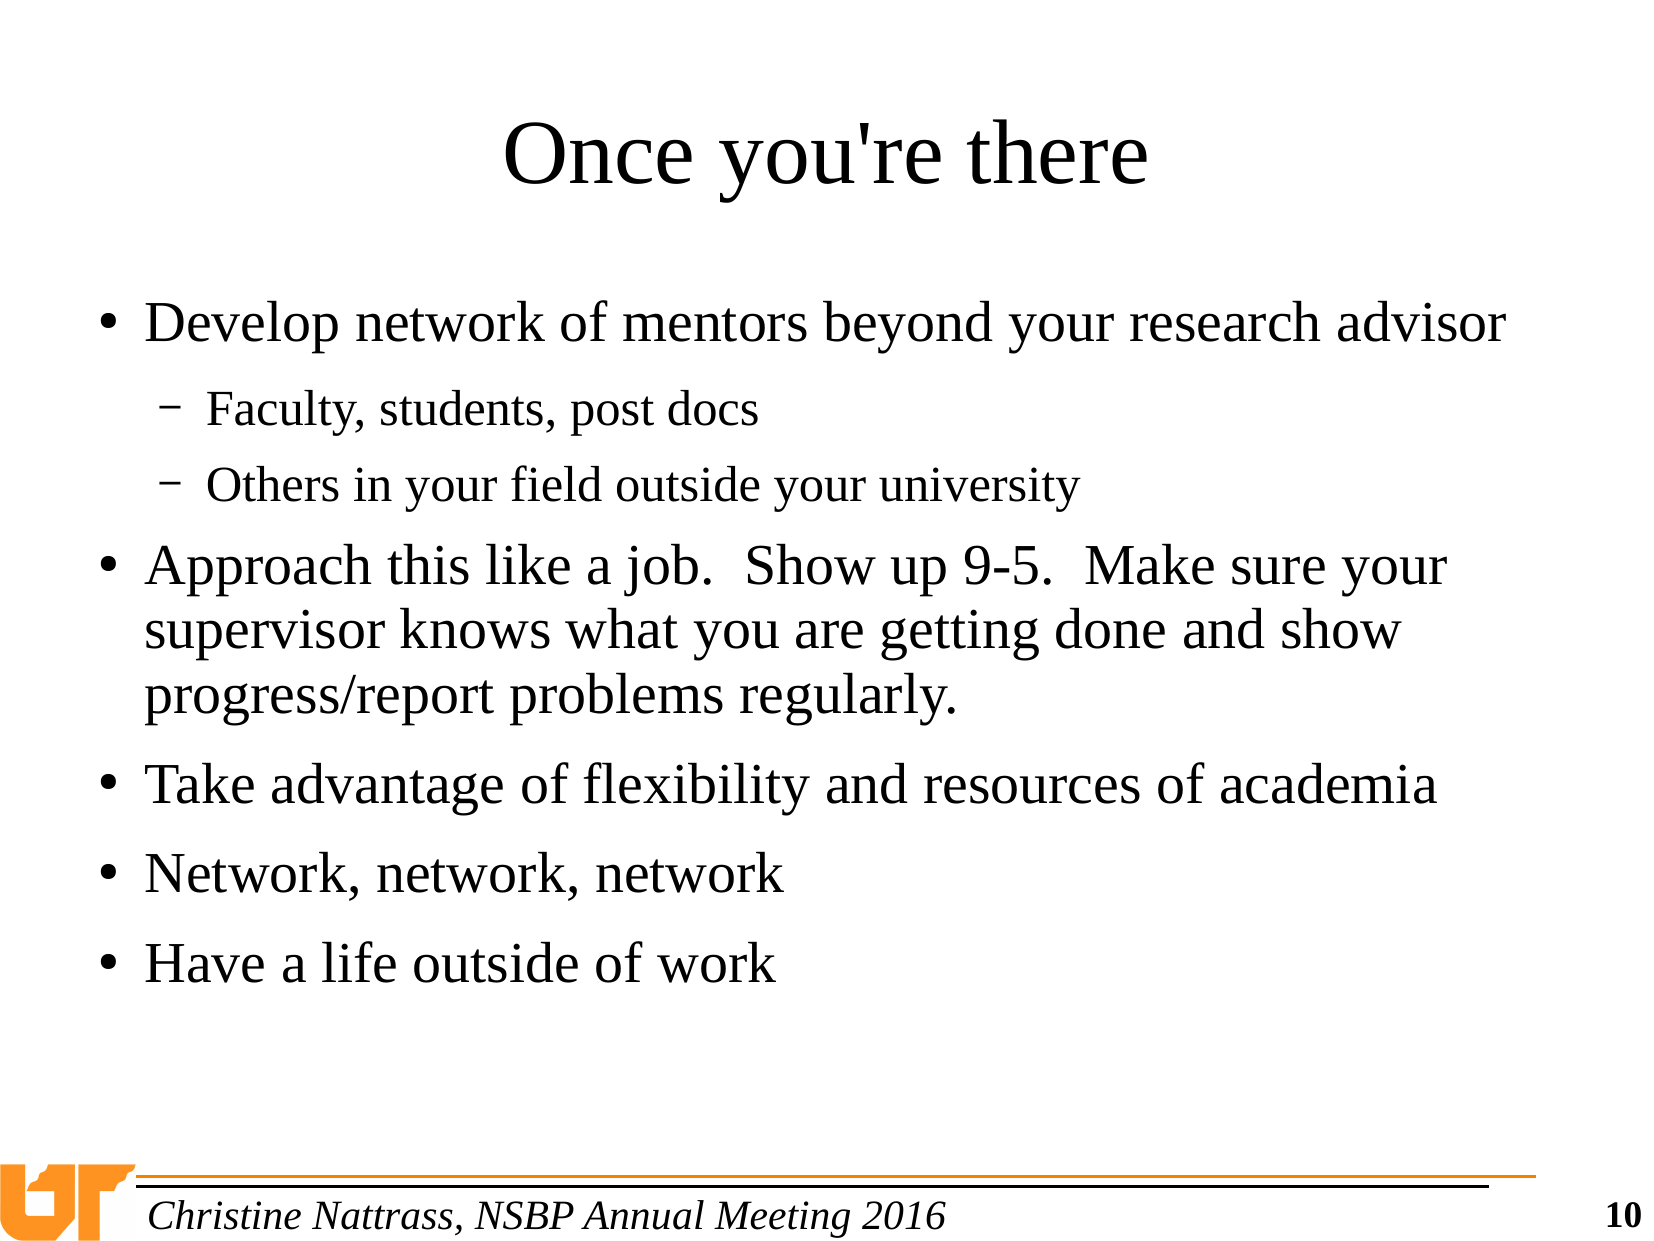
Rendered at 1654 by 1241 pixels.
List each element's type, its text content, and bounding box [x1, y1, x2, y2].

picture [0, 1164, 136, 1241]
list Develop network of mentors beyond your research advisor Faculty, students, post docs Others in your field outside your university Approach this like a job. Show up 9-5. Make sure your supervisor knows what you are getting done and show progress/report problems regularly. Take advantage of flexibility and resources of academia Network, network, network Have a life outside of work [82, 290, 1538, 1010]
title Once you're there [82, 49, 1571, 257]
